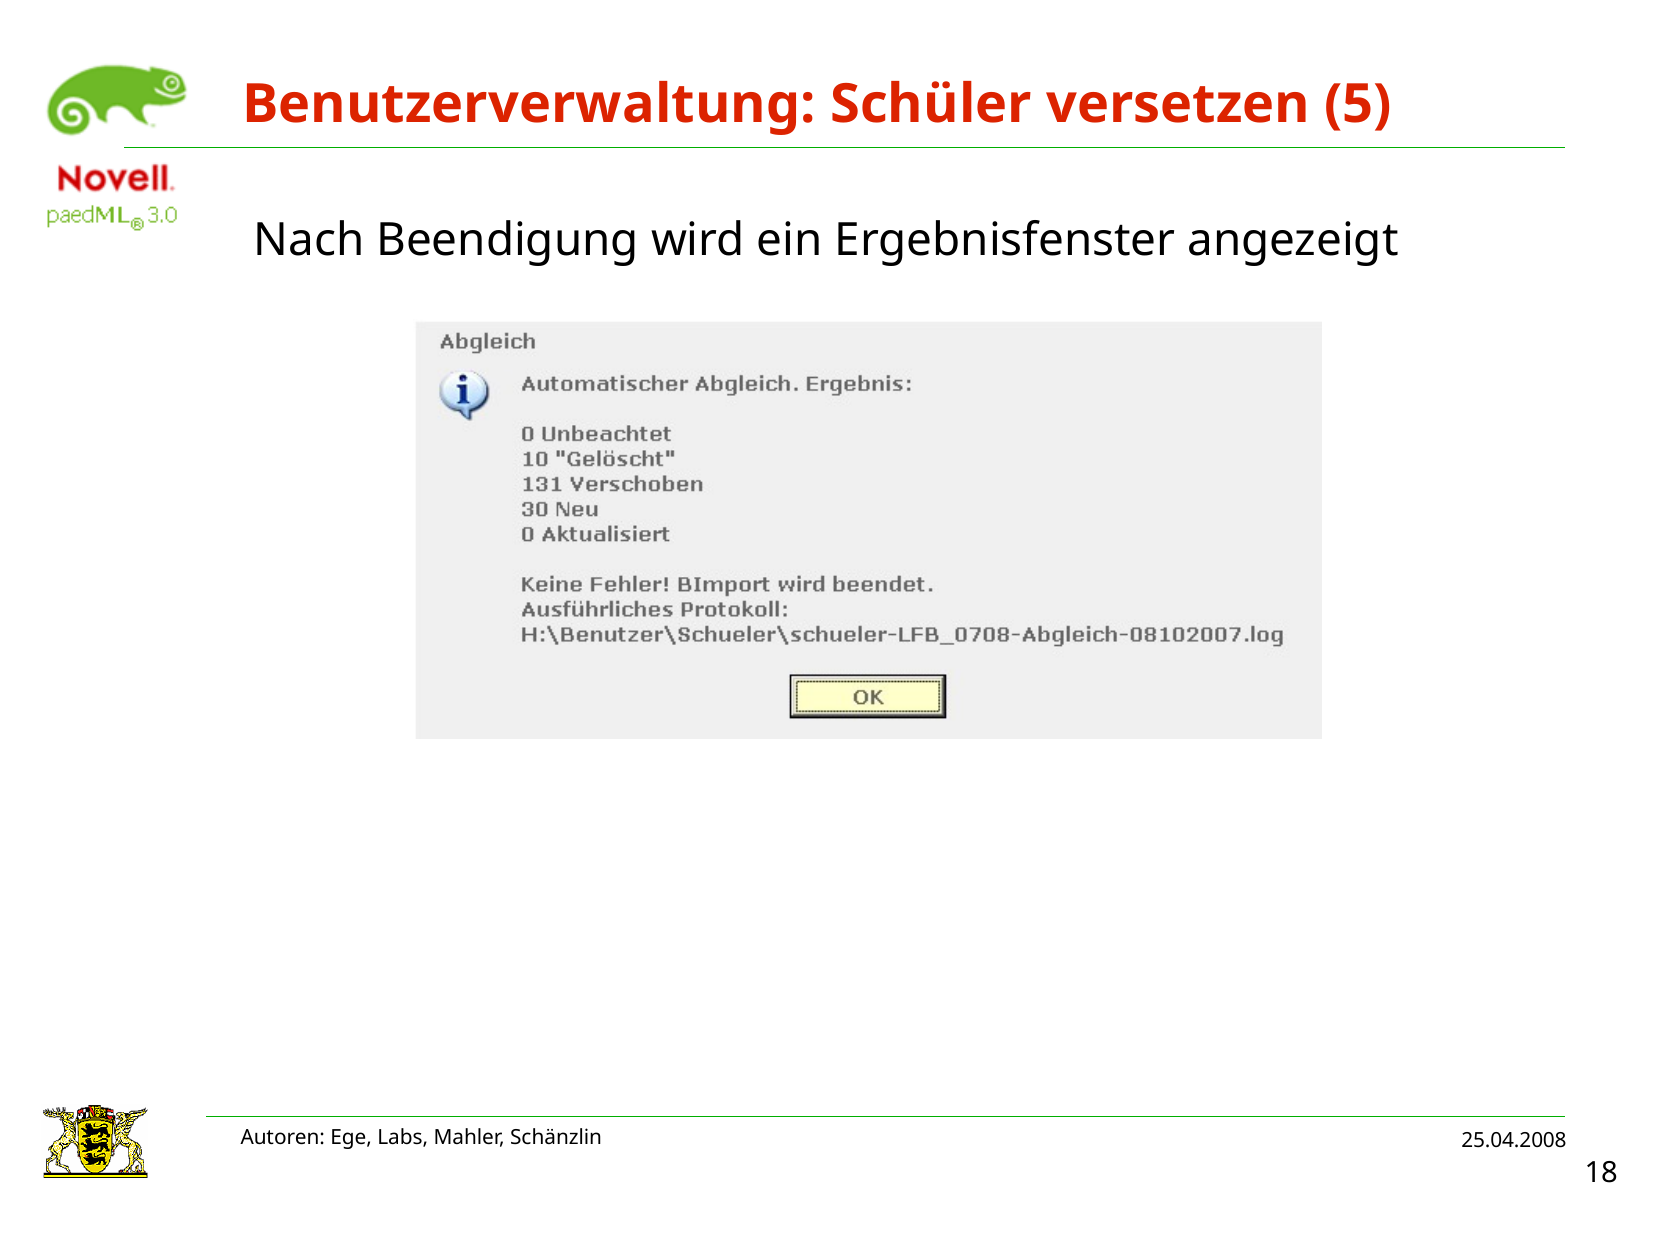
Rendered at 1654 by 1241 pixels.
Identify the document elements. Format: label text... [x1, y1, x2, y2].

list Nach Beendigung wird ein Ergebnisfenster angezeigt [236, 206, 1565, 1049]
picture [41, 1104, 148, 1180]
picture [29, 34, 199, 237]
title Benutzerverwaltung: Schüler versetzen (5) [242, 68, 1577, 135]
picture [413, 319, 1322, 739]
